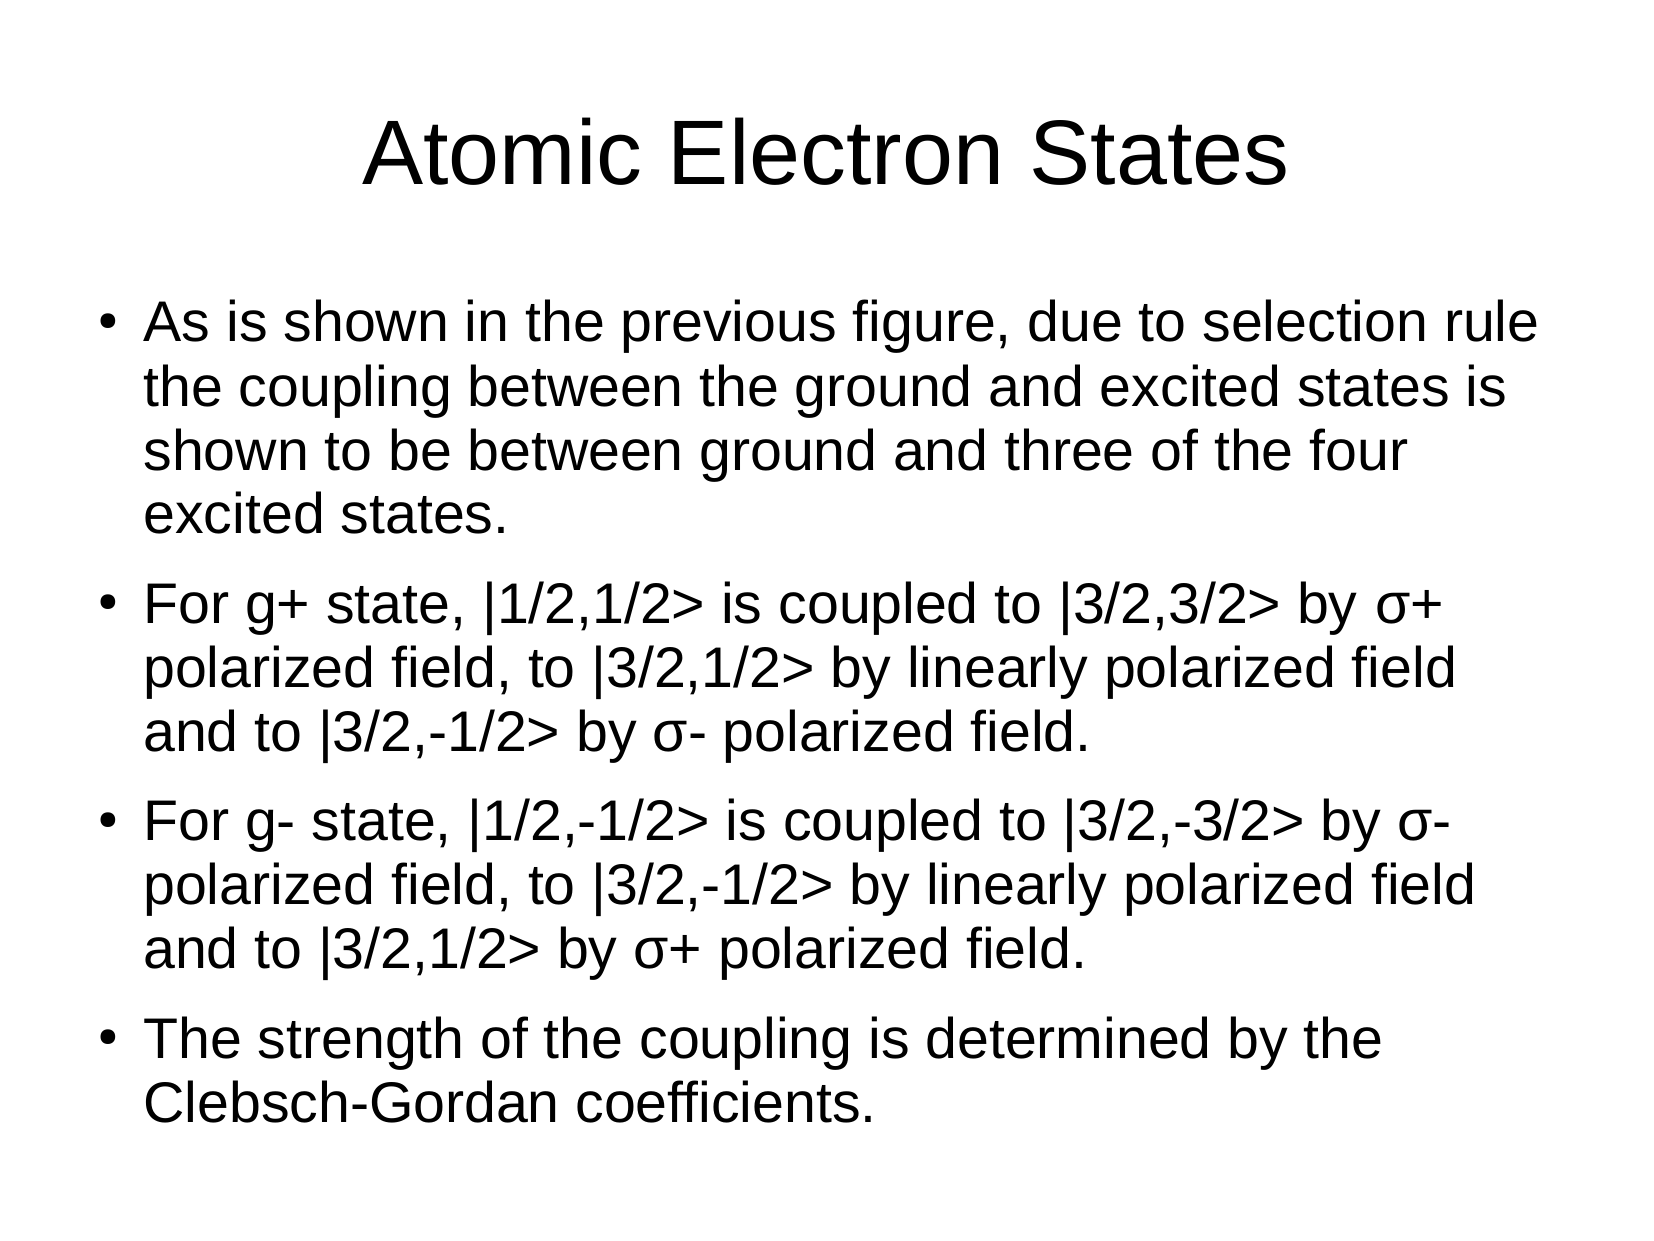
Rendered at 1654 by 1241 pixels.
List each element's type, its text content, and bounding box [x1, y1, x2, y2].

title Atomic Electron States [82, 49, 1571, 257]
list As is shown in the previous figure, due to selection rule the coupling between the ground and excited states is shown to be between ground and three of the four excited states. For g+ state, |1/2,1/2> is coupled to |3/2,3/2> by σ+ polarized field, to |3/2,1/2> by linearly polarized field and to |3/2,-1/2> by σ- polarized field. For g- state, |1/2,-1/2> is coupled to |3/2,-3/2> by σ- polarized field, to |3/2,-1/2> by linearly polarized field and to |3/2,1/2> by σ+ polarized field. The strength of the coupling is determined by the Clebsch-Gordan coefficients. [82, 290, 1546, 1141]
